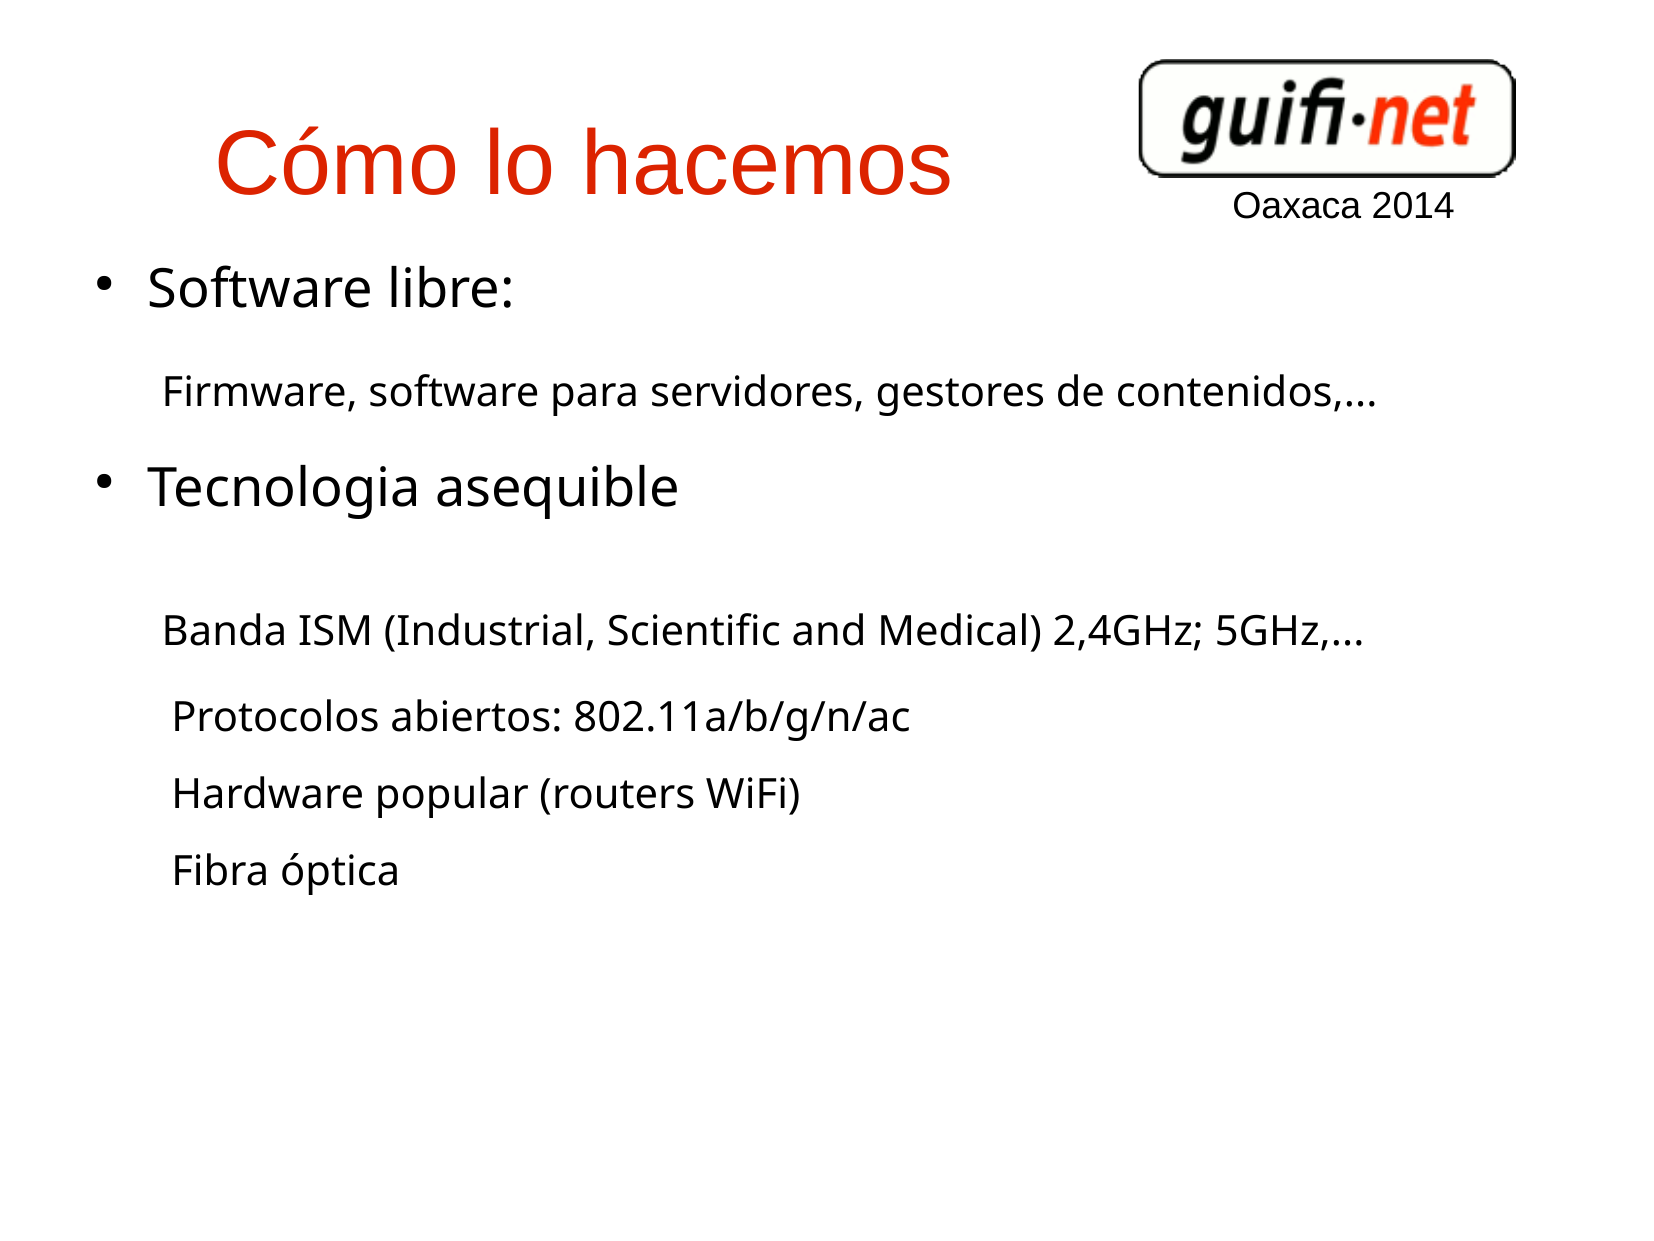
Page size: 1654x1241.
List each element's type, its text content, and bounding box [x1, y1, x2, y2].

list Software libre: Firmware, software para servidores, gestores de contenidos,... Tecnologia asequible Banda ISM (Industrial, Scientific and Medical) 2,4GHz; 5GHz,... Protocolos abiertos: 802.11a/b/g/n/ac Hardware popular (routers WiFi) Fibra óptica [76, 252, 1565, 1241]
picture [1137, 59, 1516, 177]
title Cómo lo hacemos [76, 59, 1093, 252]
text_box Oaxaca 2014 [1033, 177, 1654, 277]
